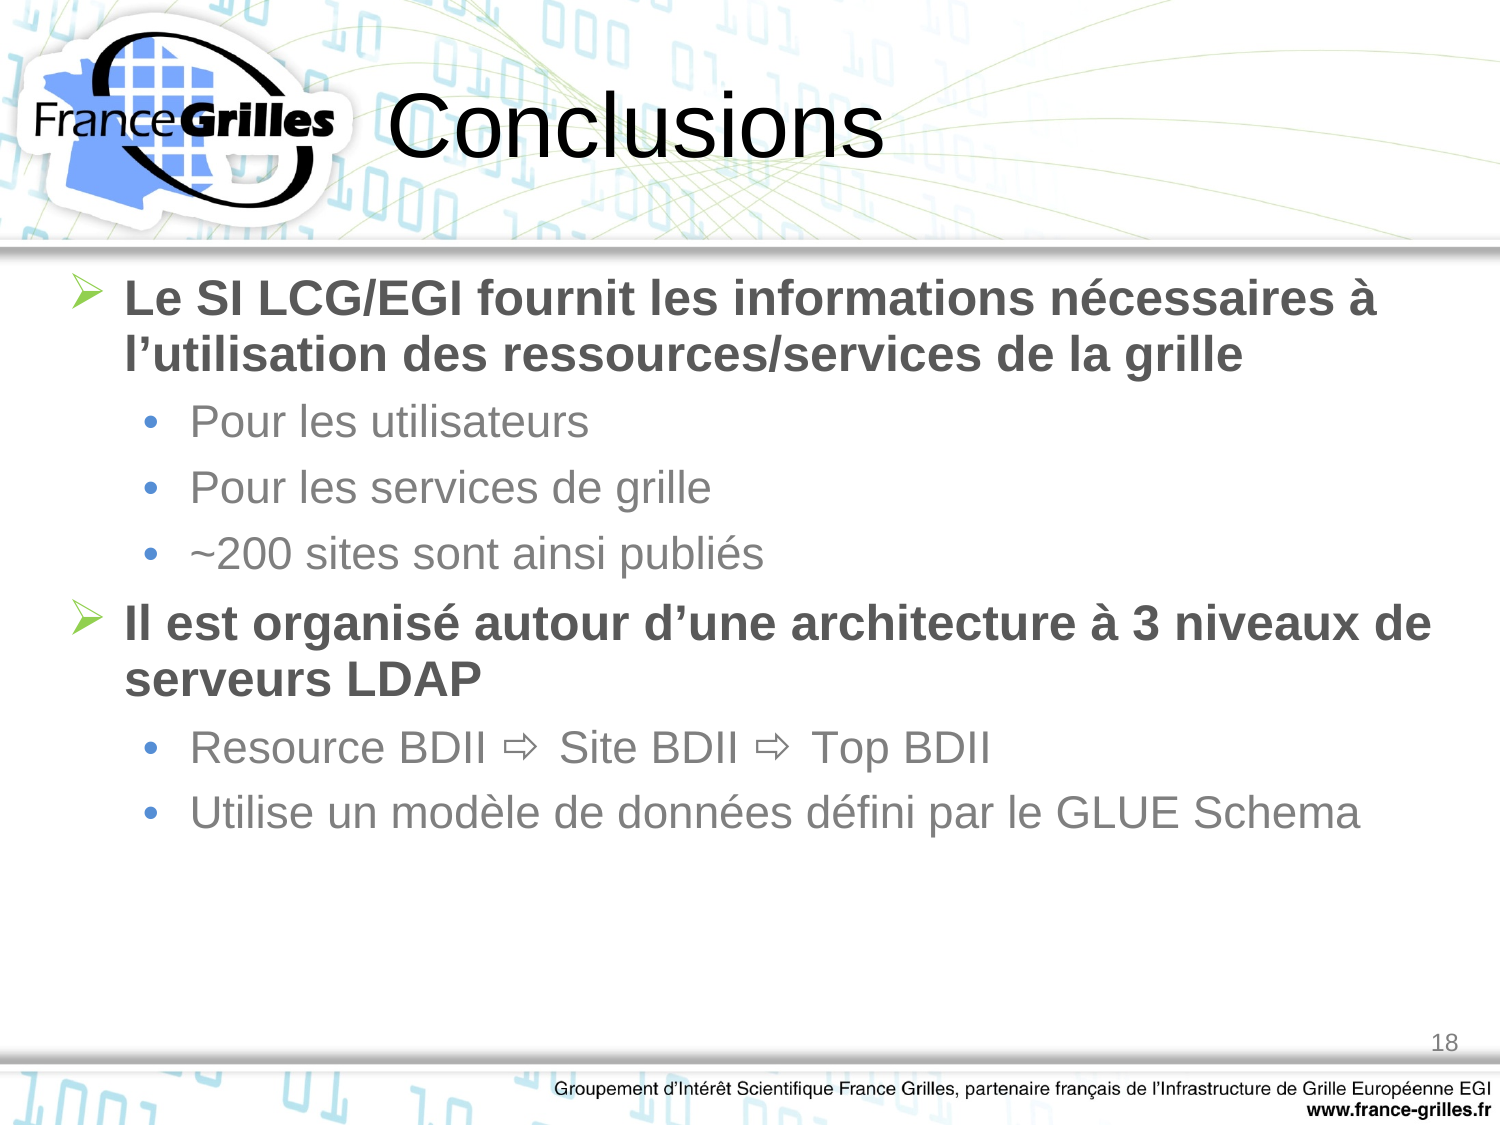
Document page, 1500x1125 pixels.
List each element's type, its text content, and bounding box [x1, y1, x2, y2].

picture [0, 0, 1500, 1125]
list Le SI LCG/EGI fournit les informations nécessaires à l’utilisation des ressources/services de la grille Pour les utilisateurs Pour les services de grille ~200 sites sont ainsi publiés Il est organisé autour d’une architecture à 3 niveaux de serveurs LDAP Resource BDII  Site BDII  Top BDII Utilise un modèle de données défini par le GLUE Schema [53, 262, 1459, 1024]
title Conclusions [372, 7, 1459, 244]
